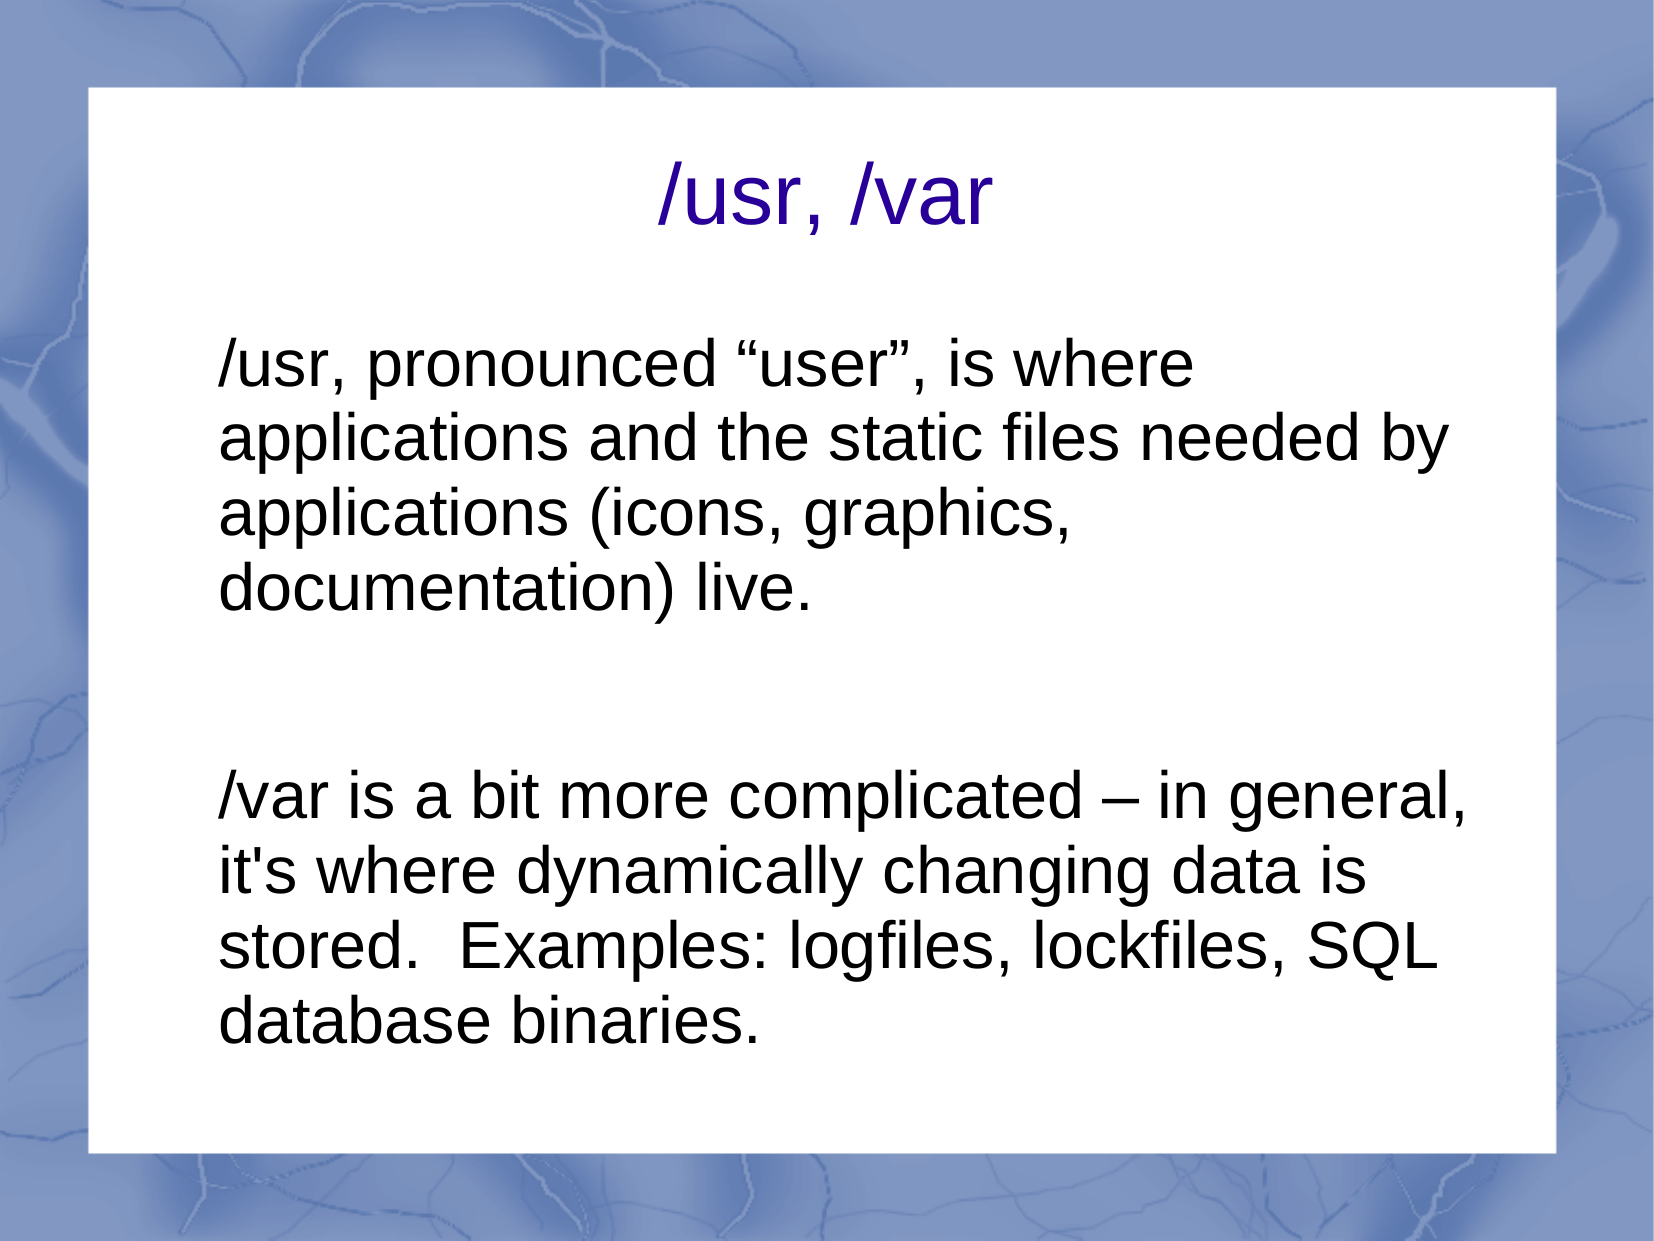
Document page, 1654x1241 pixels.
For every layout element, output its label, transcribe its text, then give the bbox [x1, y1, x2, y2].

title /usr, /var [118, 90, 1536, 298]
picture [0, 0, 1654, 1241]
list /usr, pronounced “user”, is where applications and the static files needed by applications (icons, graphics, documentation) live. /var is a bit more complicated – in general, it's where dynamically changing data is stored. Examples: logfiles, lockfiles, SQL database binaries. [147, 325, 1506, 1232]
